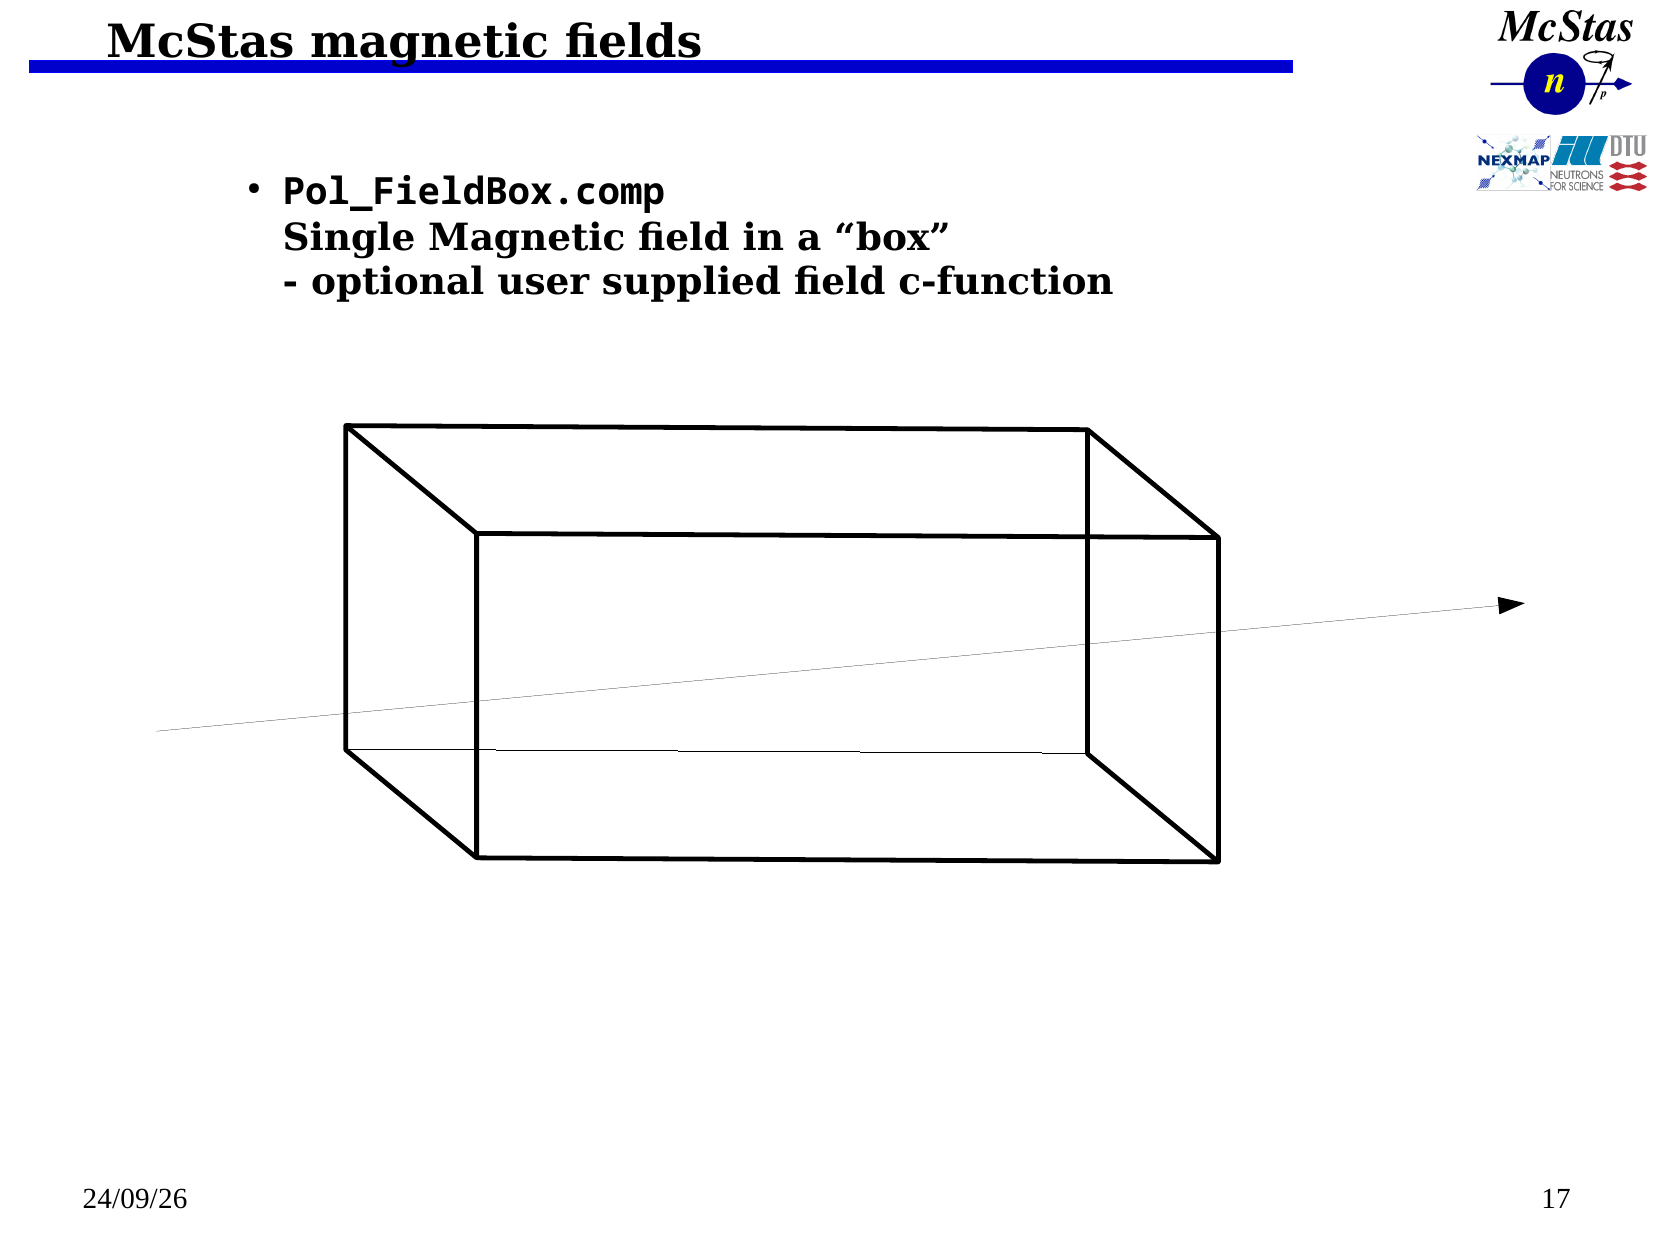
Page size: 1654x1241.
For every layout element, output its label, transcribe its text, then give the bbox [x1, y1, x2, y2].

title McStas magnetic fields [106, 11, 1489, 71]
text_box Pol_FieldBox.comp Single Magnetic field in a “box” - optional user supplied field c-function [232, 156, 1180, 347]
picture [1476, 10, 1647, 191]
